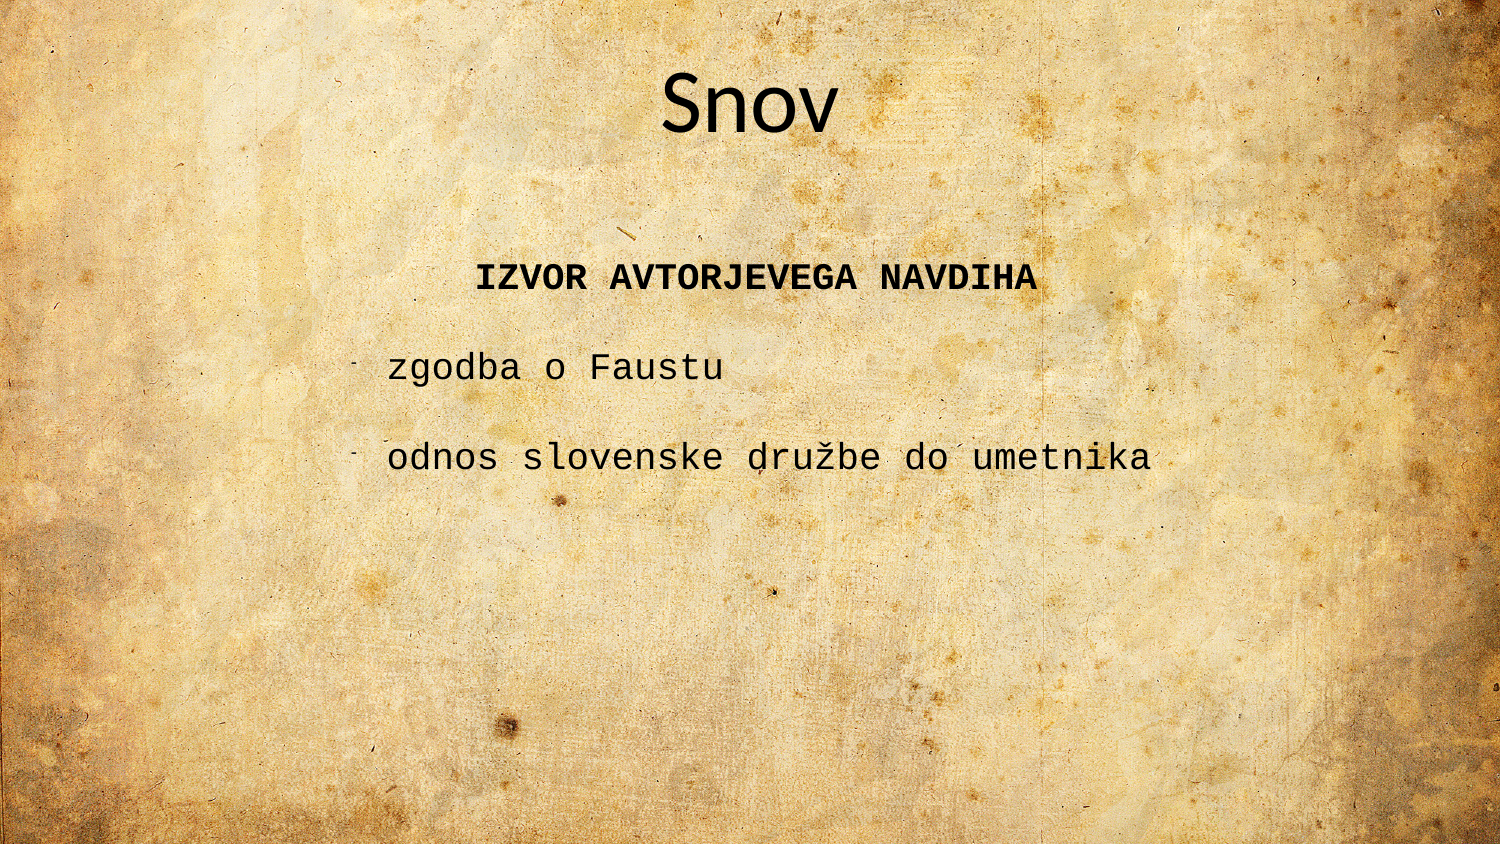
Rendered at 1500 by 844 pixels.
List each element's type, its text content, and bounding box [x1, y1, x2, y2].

text_box IZVOR AVTORJEVEGA NAVDIHA zgodba o Faustu odnos slovenske družbe do umetnika [336, 244, 1176, 575]
title Snov [75, 33, 1425, 175]
picture [0, 0, 1500, 844]
